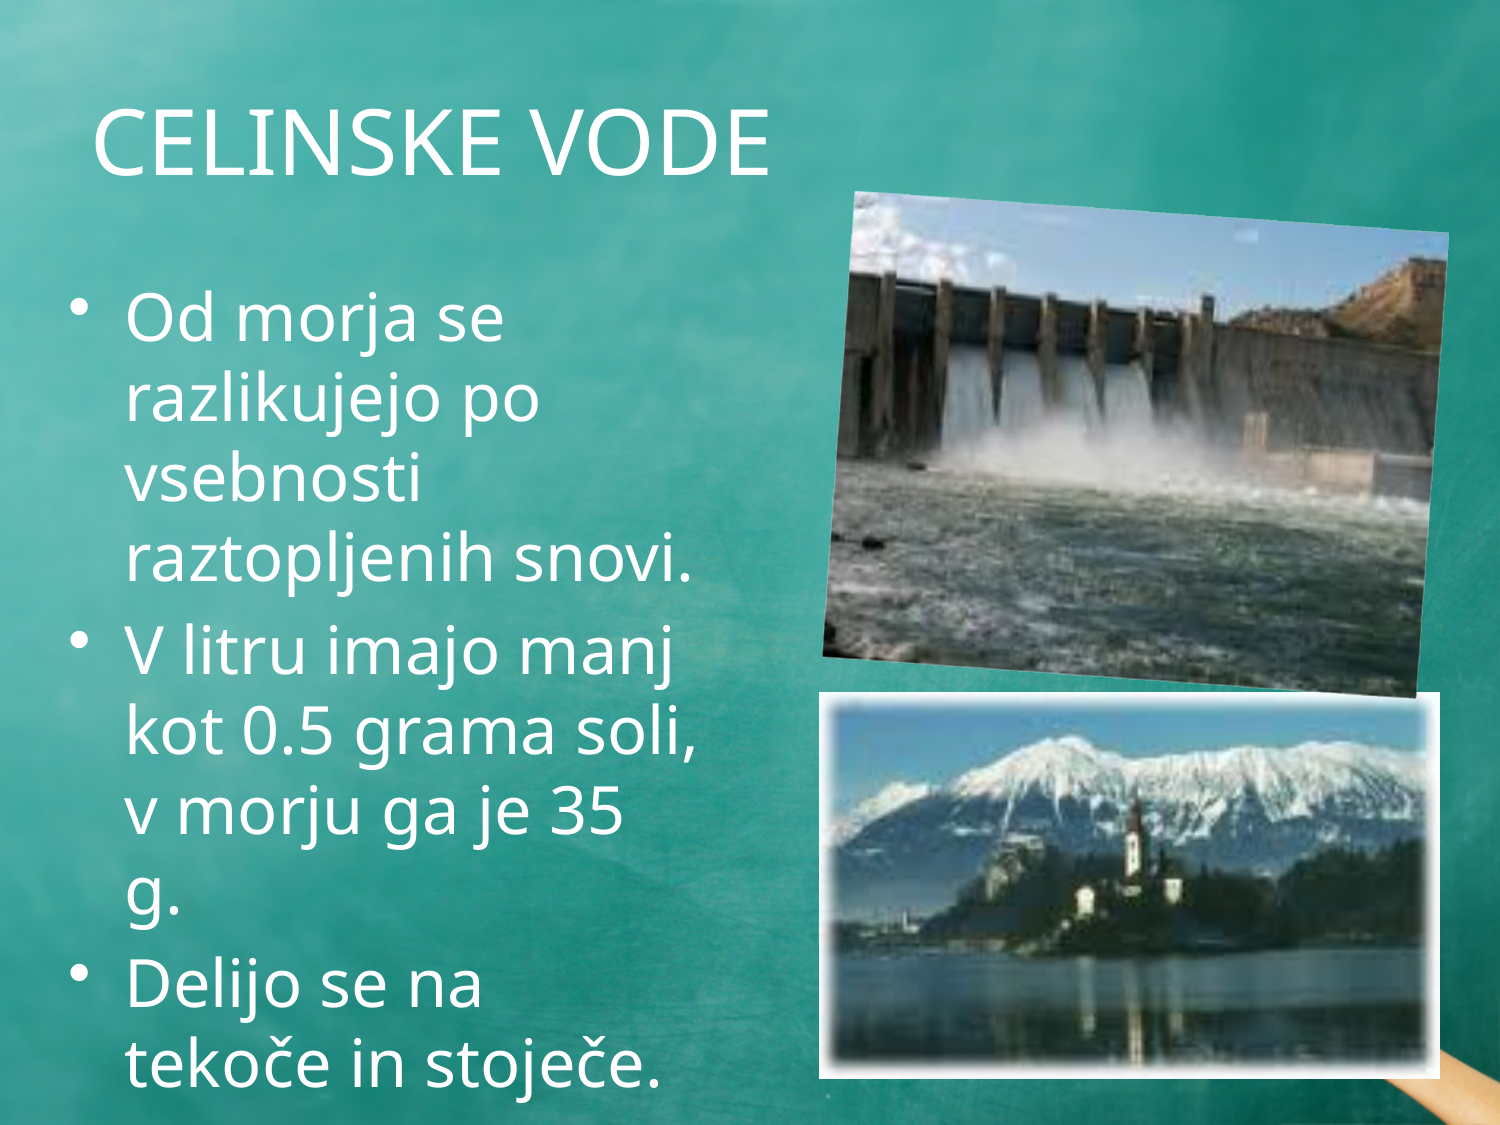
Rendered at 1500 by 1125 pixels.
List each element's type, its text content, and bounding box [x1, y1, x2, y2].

picture [0, 0, 1500, 1125]
list Od morja se razlikujejo po vsebnosti raztopljenih snovi. V litru imajo manj kot 0.5 grama soli, v morju ga je 35 g. Delijo se na tekoče in stoječe. [53, 267, 716, 916]
title CELINSKE VODE [75, 45, 1425, 233]
